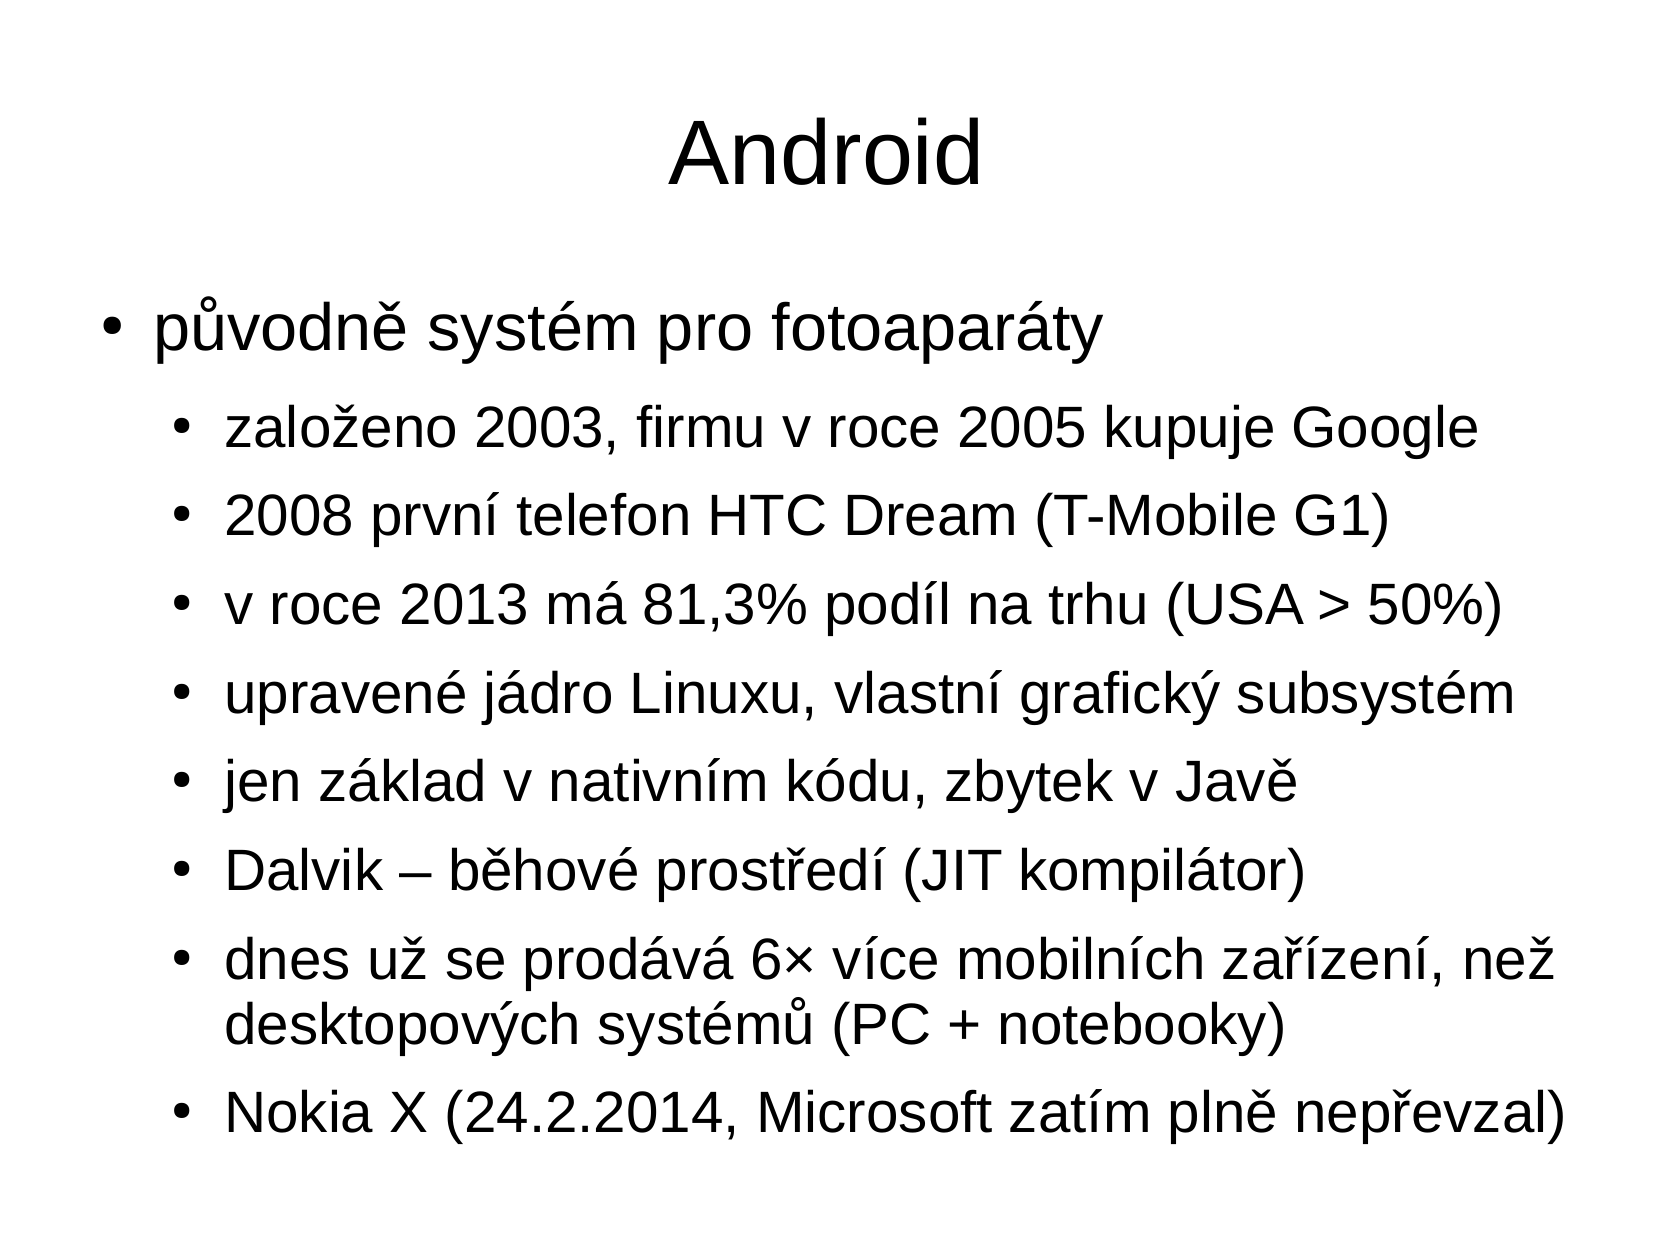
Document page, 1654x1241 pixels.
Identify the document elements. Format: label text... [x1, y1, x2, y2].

title Android [82, 49, 1571, 257]
list původně systém pro fotoaparáty založeno 2003, firmu v roce 2005 kupuje Google 2008 první telefon HTC Dream (T-Mobile G1) v roce 2013 má 81,3% podíl na trhu (USA > 50%) upravené jádro Linuxu, vlastní grafický subsystém jen základ v nativním kódu, zbytek v Javě Dalvik – běhové prostředí (JIT kompilátor) dnes už se prodává 6× více mobilních zařízení, než desktopových systémů (PC + notebooky) Nokia X (24.2.2014, Microsoft zatím plně nepřevzal) [82, 290, 1571, 1146]
